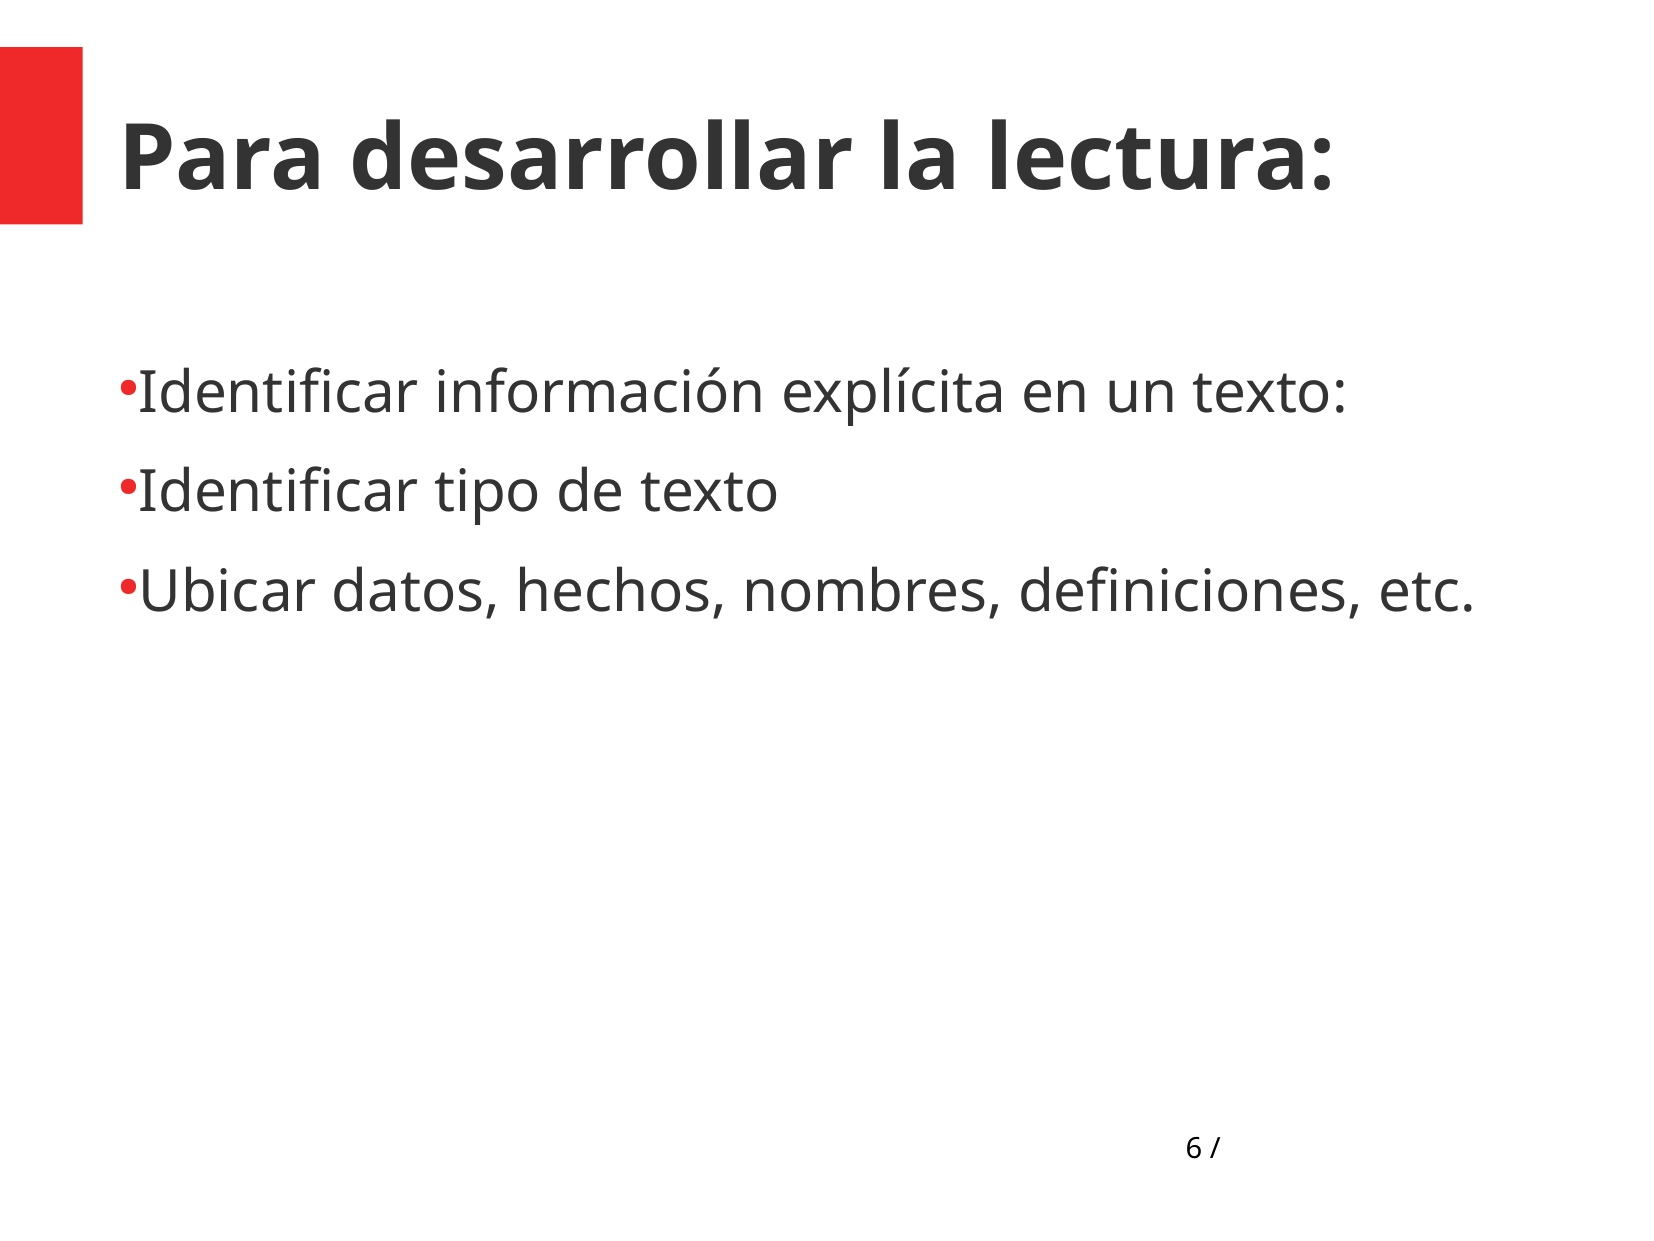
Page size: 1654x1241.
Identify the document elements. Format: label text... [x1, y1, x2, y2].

title Para desarrollar la lectura: [118, 49, 1571, 257]
list Identificar información explícita en un texto: Identificar tipo de texto Ubicar datos, hechos, nombres, definiciones, etc. [118, 354, 1536, 1074]
text_box / [1185, 1129, 1571, 1216]
